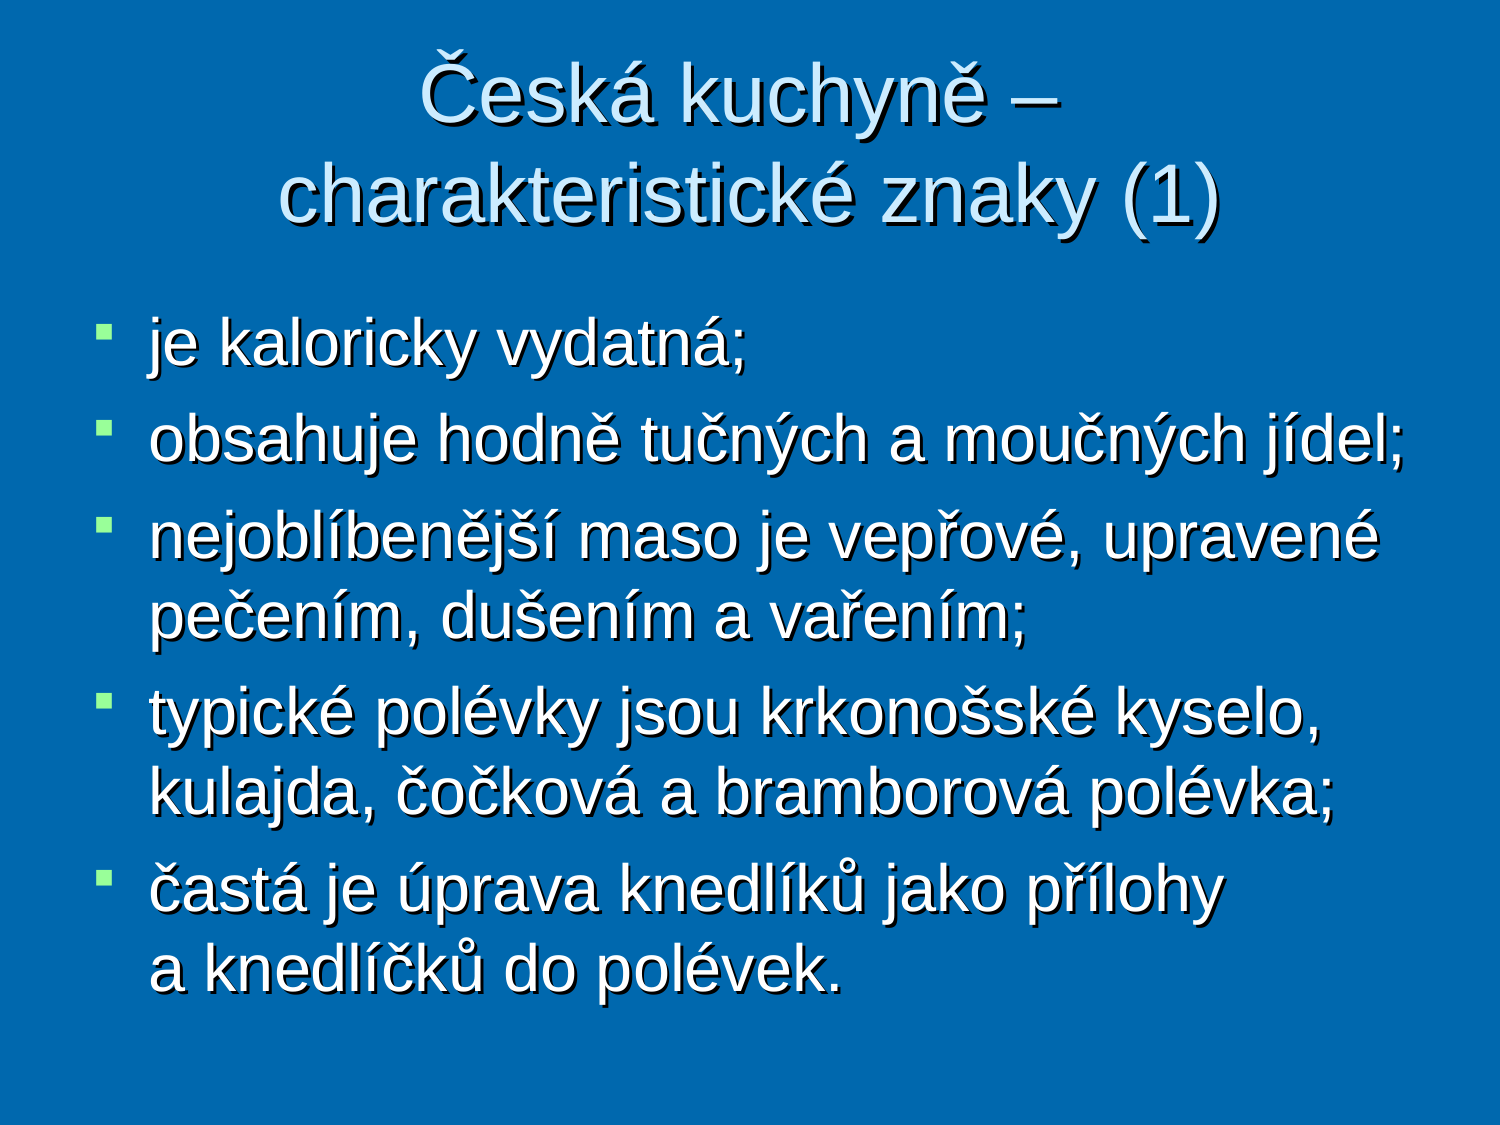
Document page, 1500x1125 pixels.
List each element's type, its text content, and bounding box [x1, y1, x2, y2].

title Česká kuchyně – charakteristické znaky (1) [75, 31, 1426, 247]
list je kaloricky vydatná; obsahuje hodně tučných a moučných jídel; nejoblíbenější maso je vepřové, upravené pečením, dušením a vařením; typické polévky jsou krkonošské kyselo, kulajda, čočková a bramborová polévka; častá je úprava knedlíků jako přílohy a knedlíčků do polévek. [76, 290, 1427, 1034]
